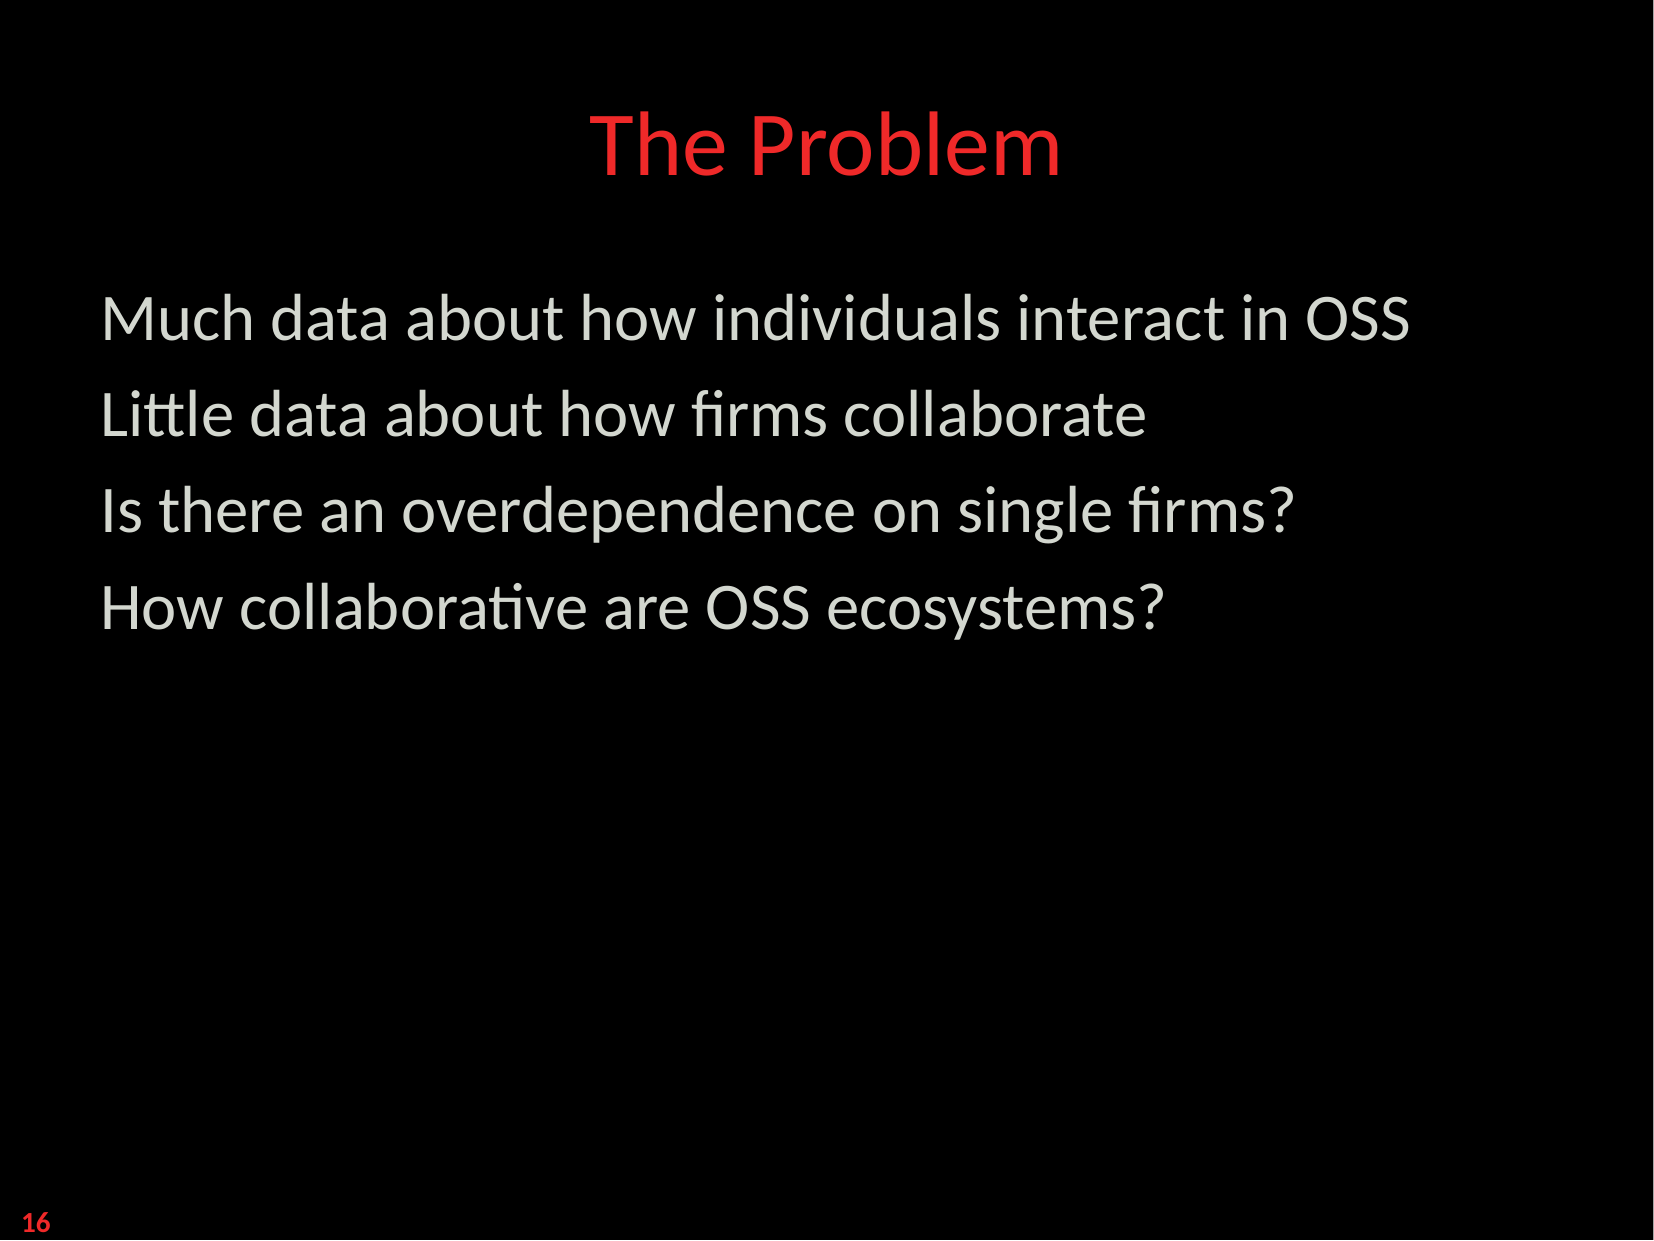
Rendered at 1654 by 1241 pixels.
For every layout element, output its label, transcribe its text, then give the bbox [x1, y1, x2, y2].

list Much data about how individuals interact in OSS Little data about how firms collaborate Is there an overdependence on single firms? How collaborative are OSS ecosystems? [82, 290, 1571, 1094]
title The Problem [82, 49, 1571, 257]
